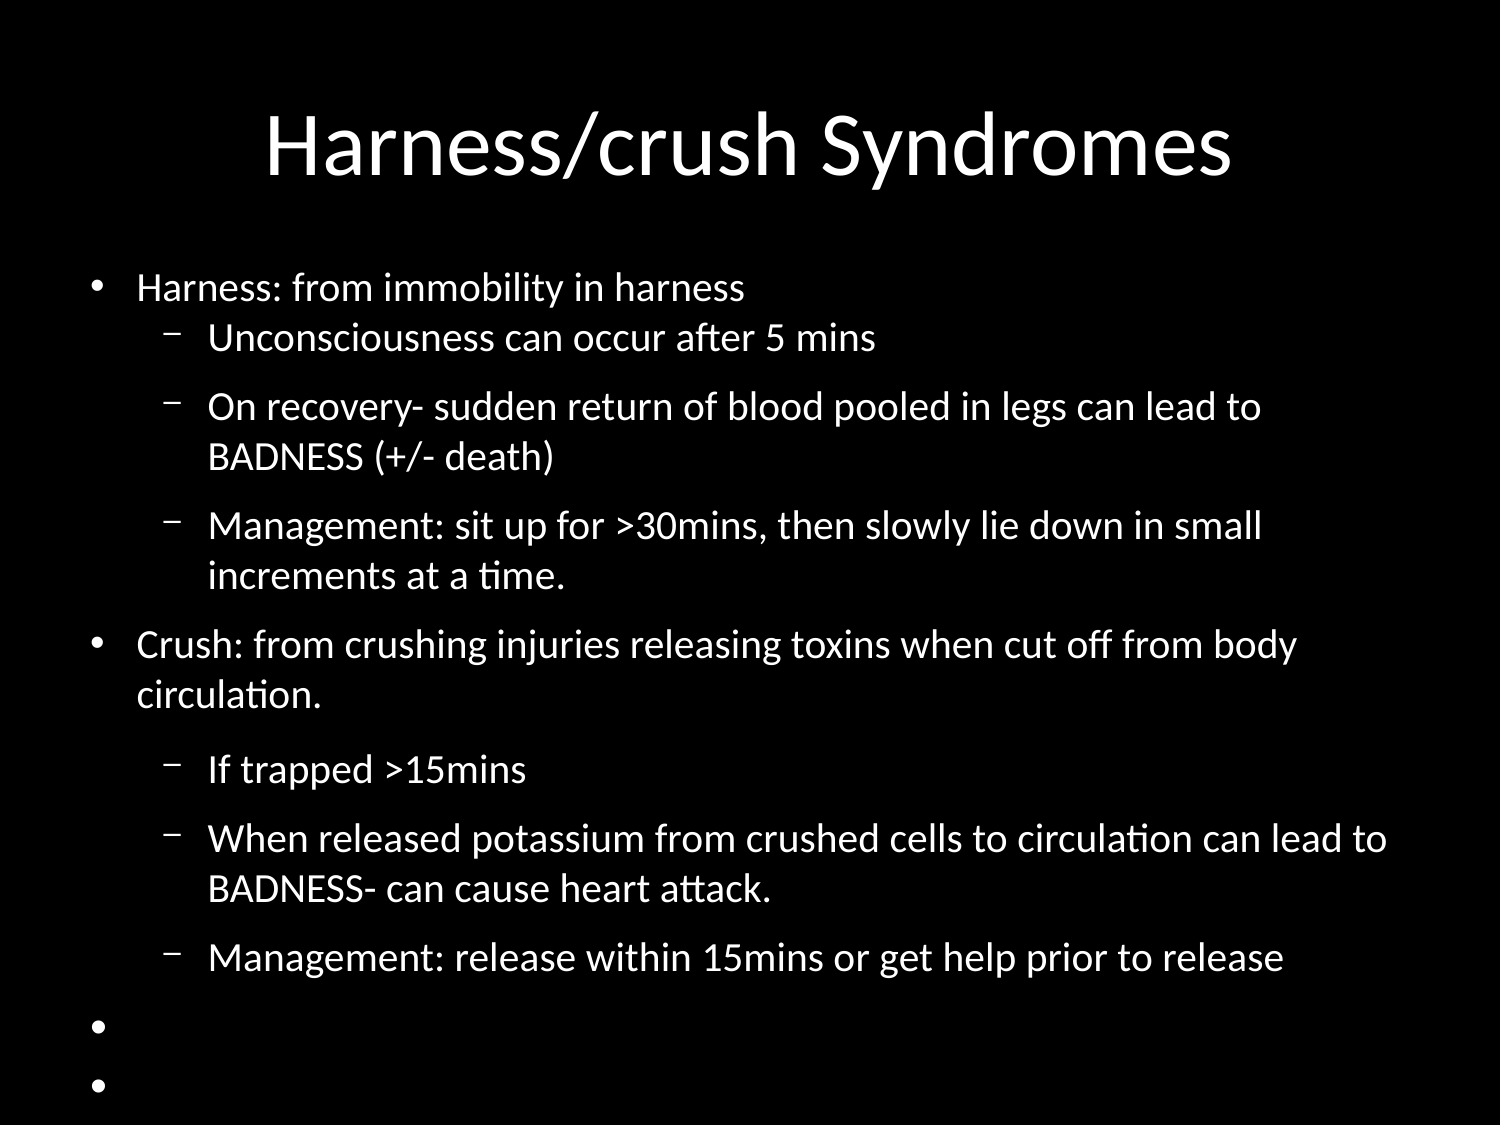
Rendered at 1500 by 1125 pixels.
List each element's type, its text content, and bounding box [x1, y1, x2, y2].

title Harness/crush Syndromes [75, 45, 1425, 233]
list Harness: from immobility in harness Unconsciousness can occur after 5 mins On recovery- sudden return of blood pooled in legs can lead to BADNESS (+/- death) Management: sit up for >30mins, then slowly lie down in small increments at a time. Crush: from crushing injuries releasing toxins when cut off from body circulation. If trapped >15mins When released potassium from crushed cells to circulation can lead to BADNESS- can cause heart attack. Management: release within 15mins or get help prior to release [75, 262, 1425, 993]
